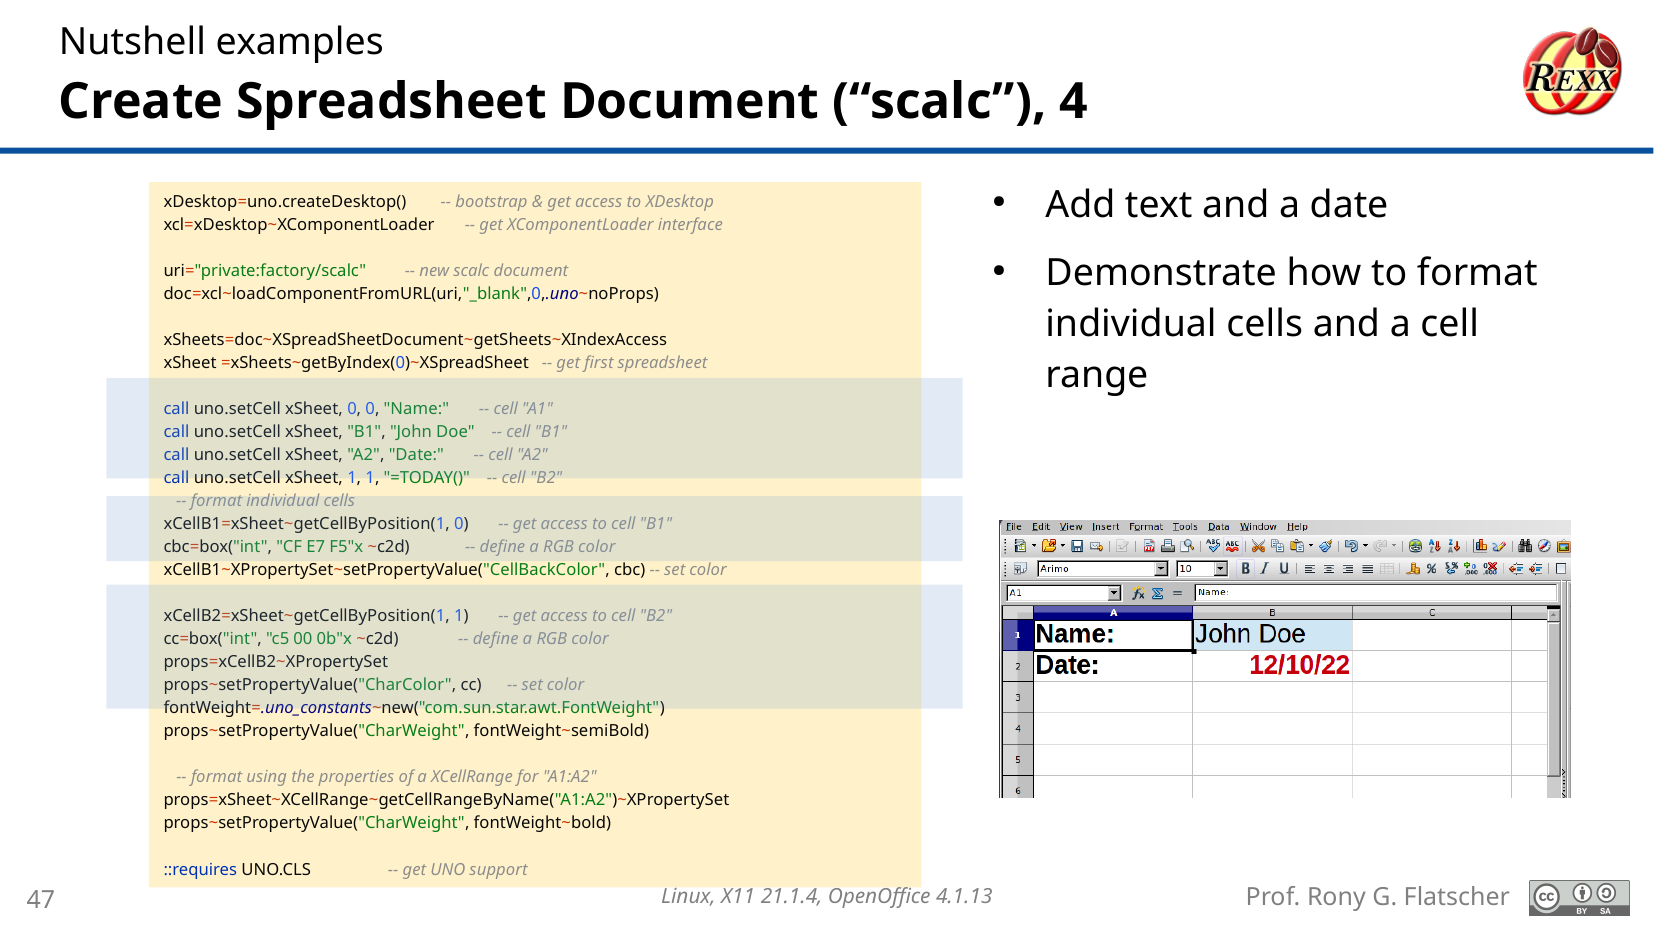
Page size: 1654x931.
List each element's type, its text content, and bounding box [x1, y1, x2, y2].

text_box Linux, X11 21.1.4, OpenOffice 4.1.13 [0, 874, 1654, 922]
text_box [106, 377, 963, 479]
title Nutshell examples Create Spreadsheet Document (“scalc”), 4 [0, 0, 1625, 148]
list Add text and a date Demonstrate how to format individual cells and a cell range [974, 177, 1577, 384]
text_box xDesktop=uno.createDesktop() -- bootstrap & get access to XDesktop xcl=xDesktop~XComponentLoader -- get XComponentLoader interface uri="private:factory/scalc" -- new scalc document doc=xcl~loadComponentFromURL(uri,"_blank",0,.uno~noProps) xSheets=doc~XSpreadSheetDocument~getSheets~XIndexAccess xSheet =xSheets~getByIndex(0)~XSpreadSheet -- get first spreadsheet call uno.setCell xSheet, 0, 0, "Name:" -- cell "A1" call uno.setCell xSheet, "B1", "John Doe" -- cell "B1" call uno.setCell xSheet, "A2", "Date:" -- cell "A2" call uno.setCell xSheet, 1, 1, "=TODAY()" -- cell "B2" -- format individual cells xCellB1=xSheet~getCellByPosition(1, 0) -- get access to cell "B1" cbc=box("int", "CF E7 F5"x ~c2d) -- define a RGB color xCellB1~XPropertySet~setPropertyValue("CellBackColor", cbc) -- set color xCellB2=xSheet~getCellByPosition(1, 1) -- get access to cell "B2" cc=box("int", "c5 00 0b"x ~c2d) -- define a RGB color props=xCellB2~XPropertySet props~setPropertyValue("CharColor", cc) -- set color fontWeight=.uno_constants~new("com.sun.star.awt.FontWeight") props~setPropertyValue("CharWeight", fontWeight~semiBold) -- format using the properties of a XCellRange for "A1:A2" props=xSheet~XCellRange~getCellRangeByName("A1:A2")~XPropertySet props~setPropertyValue("CharWeight", fontWeight~bold) ::requires UNO.CLS -- get UNO support [148, 709, 922, 849]
text_box xDesktop=uno.createDesktop() -- bootstrap & get access to XDesktop xcl=xDesktop~XComponentLoader -- get XComponentLoader interface uri="private:factory/scalc" -- new scalc document doc=xcl~loadComponentFromURL(uri,"_blank",0,.uno~noProps) xSheets=doc~XSpreadSheetDocument~getSheets~XIndexAccess xSheet =xSheets~getByIndex(0)~XSpreadSheet -- get first spreadsheet call uno.setCell xSheet, 0, 0, "Name:" -- cell "A1" call uno.setCell xSheet, "B1", "John Doe" -- cell "B1" call uno.setCell xSheet, "A2", "Date:" -- cell "A2" call uno.setCell xSheet, 1, 1, "=TODAY()" -- cell "B2" -- format individual cells xCellB1=xSheet~getCellByPosition(1, 0) -- get access to cell "B1" cbc=box("int", "CF E7 F5"x ~c2d) -- define a RGB color xCellB1~XPropertySet~setPropertyValue("CellBackColor", cbc) -- set color xCellB2=xSheet~getCellByPosition(1, 1) -- get access to cell "B2" cc=box("int", "c5 00 0b"x ~c2d) -- define a RGB color props=xCellB2~XPropertySet props~setPropertyValue("CharColor", cc) -- set color fontWeight=.uno_constants~new("com.sun.star.awt.FontWeight") props~setPropertyValue("CharWeight", fontWeight~semiBold) -- format using the properties of a XCellRange for "A1:A2" props=xSheet~XCellRange~getCellRangeByName("A1:A2")~XPropertySet props~setPropertyValue("CharWeight", fontWeight~bold) ::requires UNO.CLS -- get UNO support [148, 182, 922, 377]
picture [999, 520, 1571, 798]
text_box [106, 584, 963, 709]
text_box [106, 496, 963, 562]
